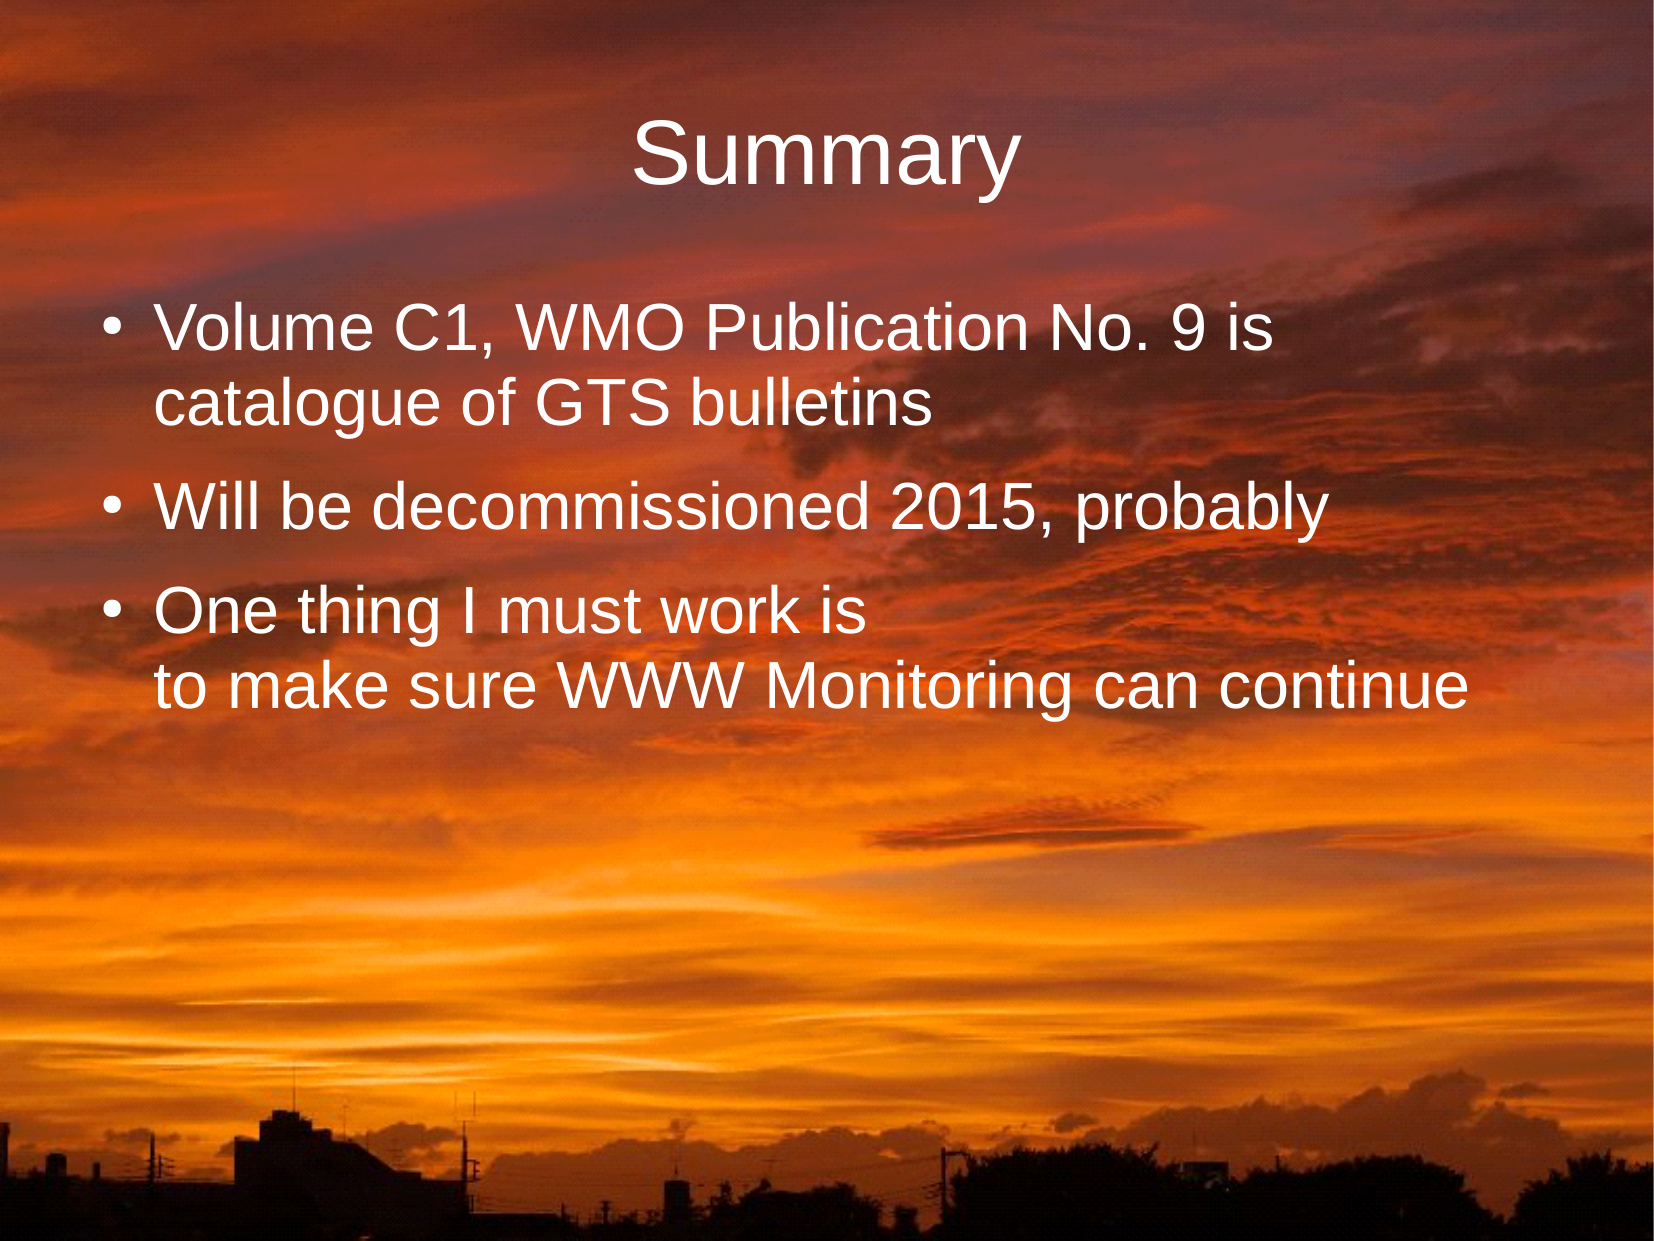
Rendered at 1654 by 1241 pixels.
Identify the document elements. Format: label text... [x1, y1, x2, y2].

picture [0, 0, 1654, 1241]
list Volume C1, WMO Publication No. 9 is catalogue of GTS bulletins Will be decommissioned 2015, probably One thing I must work is to make sure WWW Monitoring can continue [82, 290, 1571, 1010]
title Summary [82, 49, 1571, 257]
